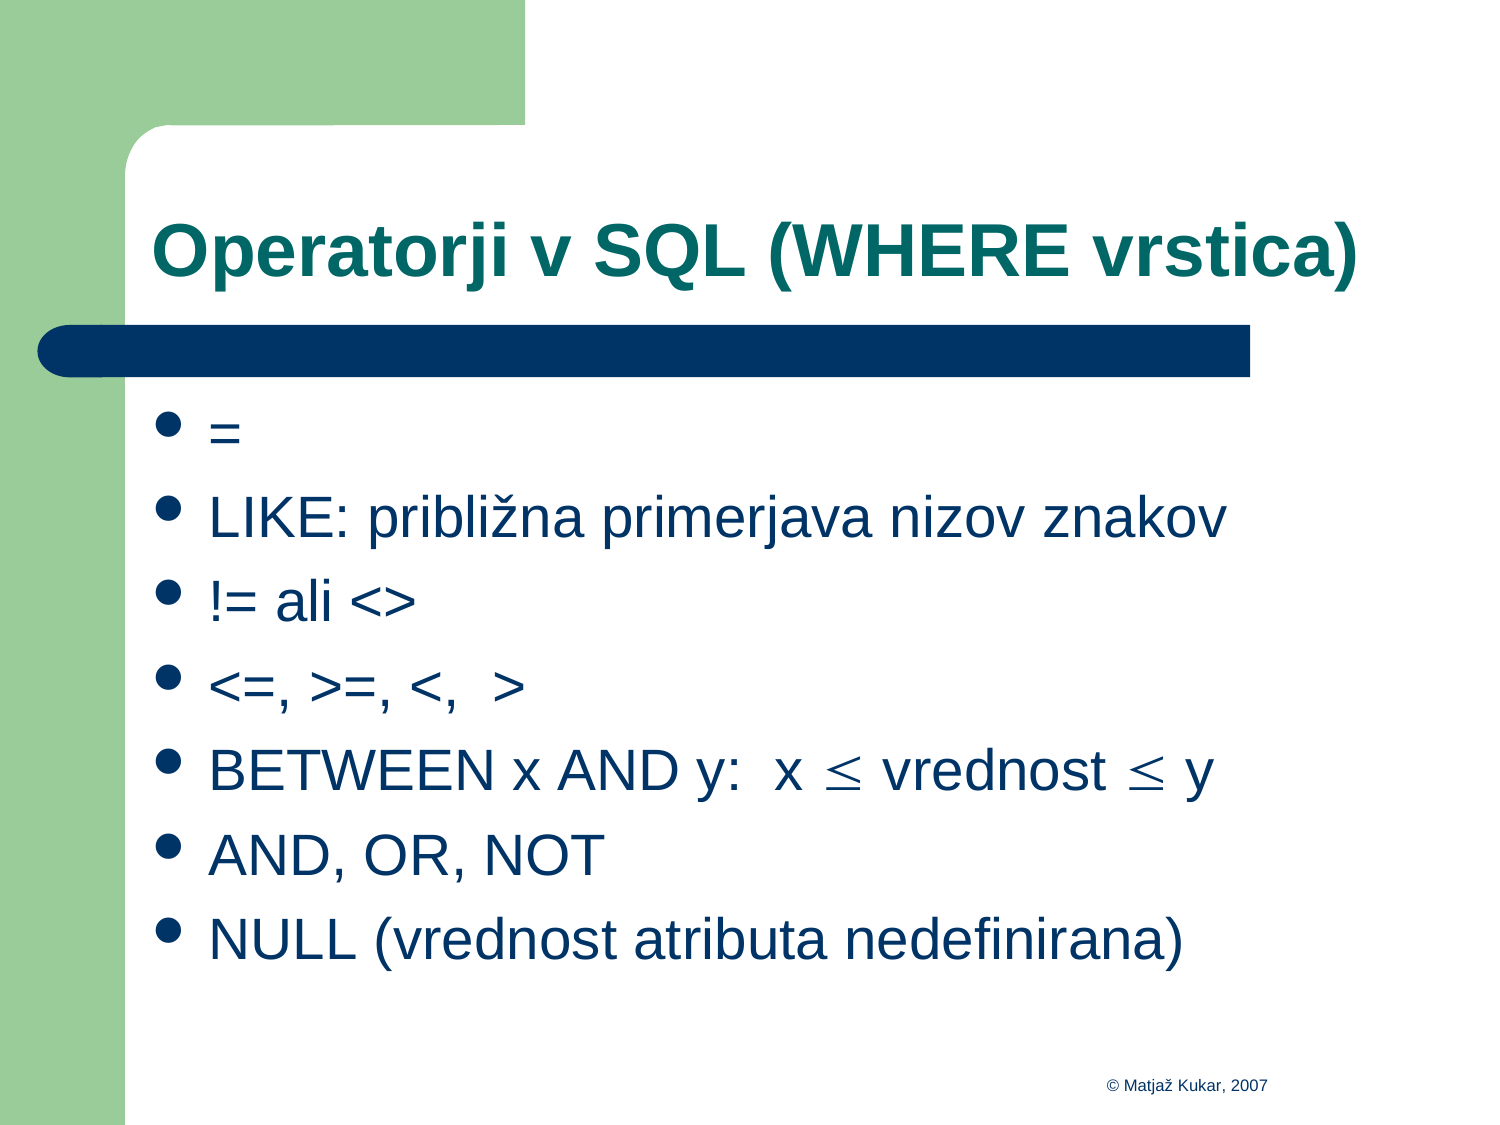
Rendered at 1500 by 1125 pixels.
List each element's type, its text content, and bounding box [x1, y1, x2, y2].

title Operatorji v SQL (WHERE vrstica) [136, 136, 1414, 301]
text_box © Matjaž Kukar, 2007 [949, 1025, 1426, 1103]
list = LIKE: približna primerjava nizov znakov != ali <> <=, >=, <, > BETWEEN x AND y: x  vrednost  y AND, OR, NOT NULL (vrednost atributa nedefinirana) [137, 387, 1400, 999]
